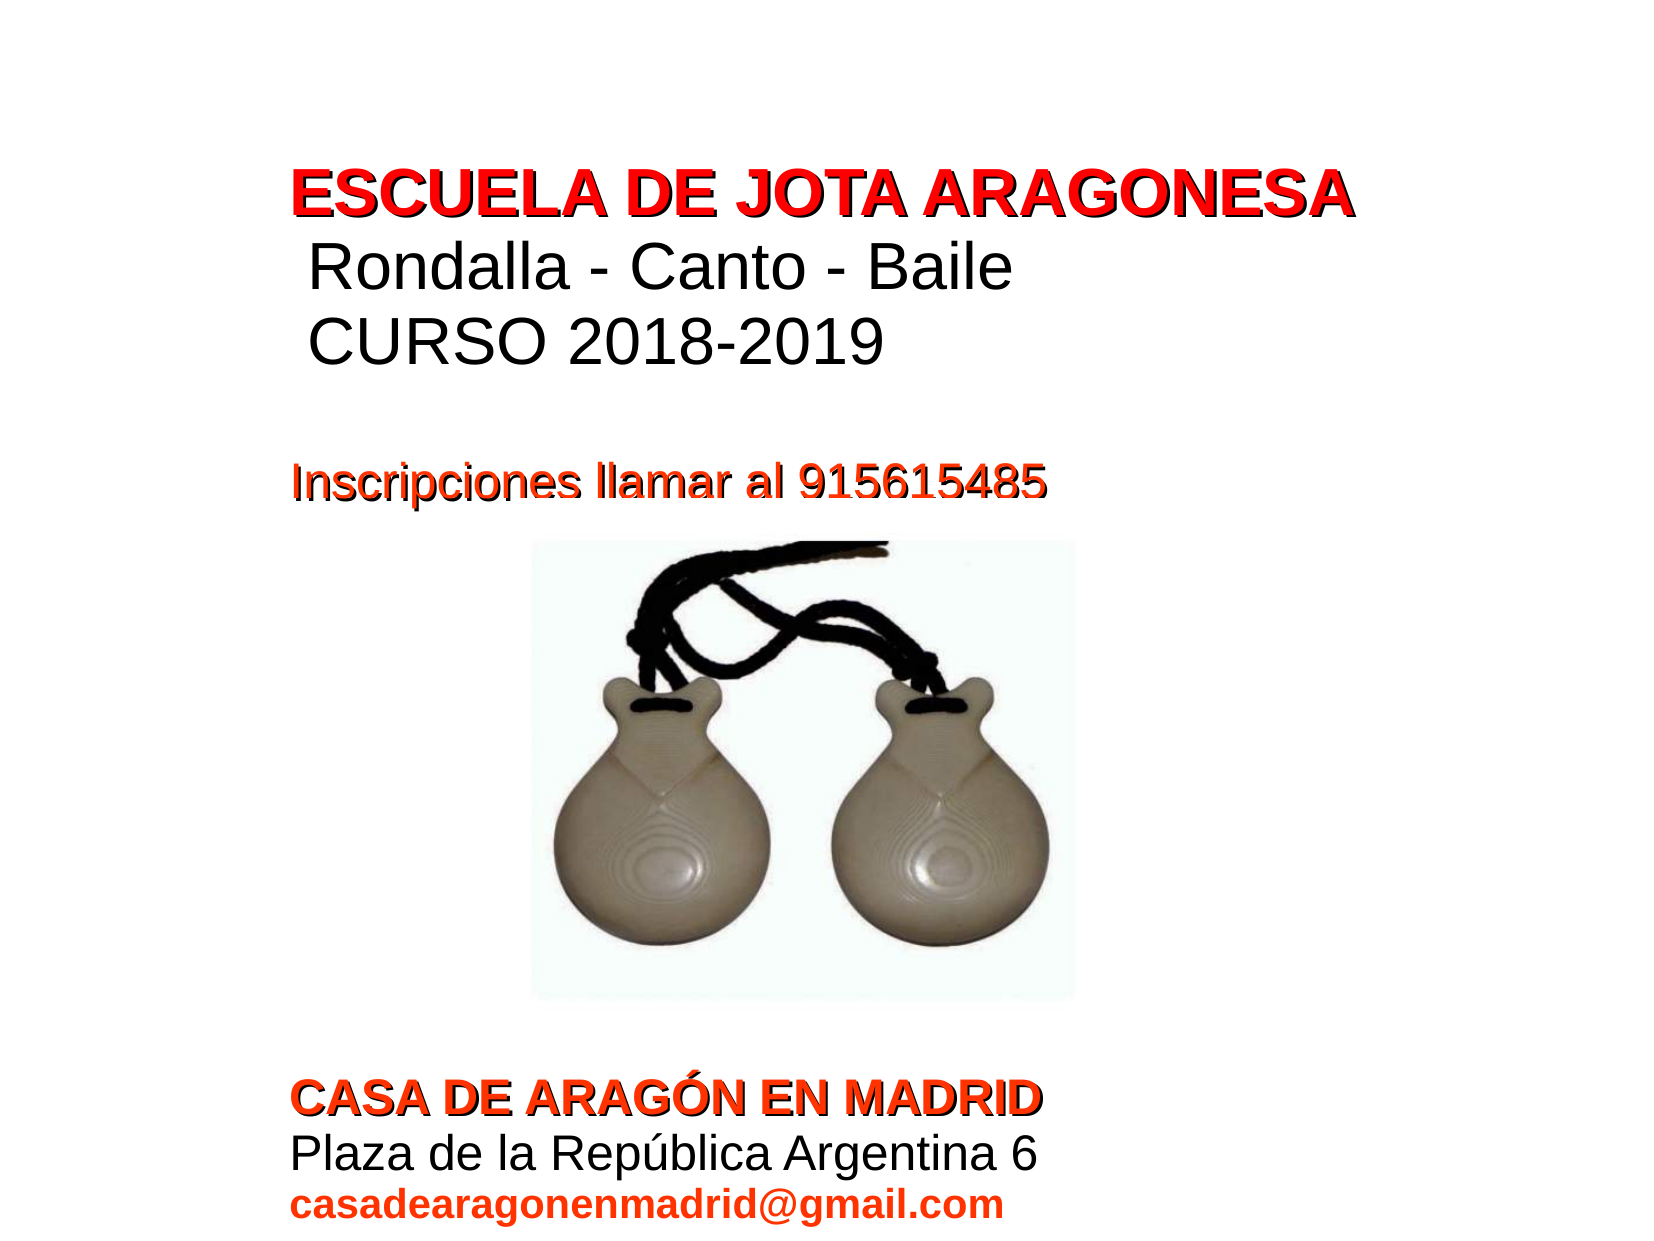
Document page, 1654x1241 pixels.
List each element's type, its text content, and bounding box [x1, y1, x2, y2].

picture [521, 498, 1089, 1031]
text_box ESCUELA DE JOTA ARAGONESA Rondalla - Canto - Baile CURSO 2018-2019 Inscripciones llamar al 915615485 CASA DE ARAGÓN EN MADRID Plaza de la República Argentina 6 casadearagonenmadrid@gmail.com [274, 147, 1394, 1241]
